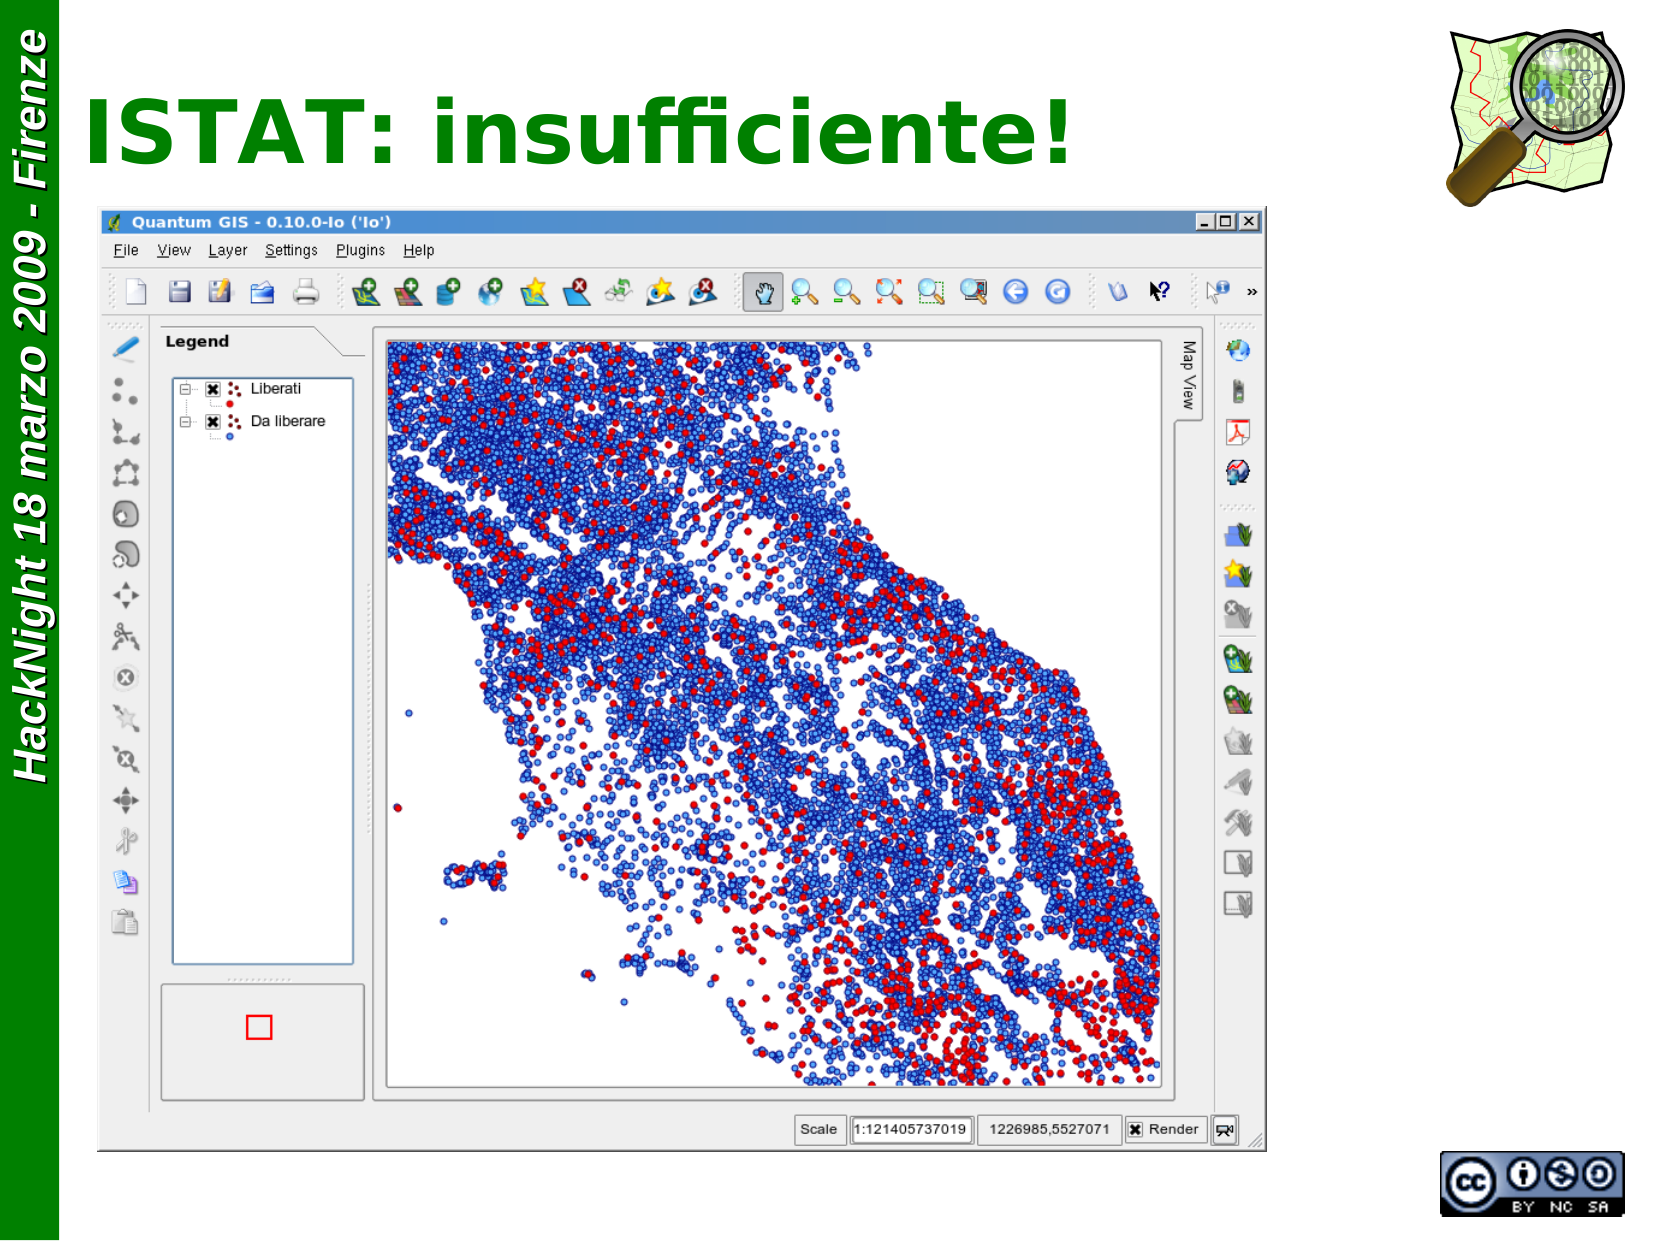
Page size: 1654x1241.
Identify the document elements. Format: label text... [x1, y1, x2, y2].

picture [1446, 29, 1625, 207]
picture [97, 206, 1267, 1152]
picture [1440, 1151, 1625, 1217]
title ISTAT: insufficiente! [82, 36, 1359, 230]
